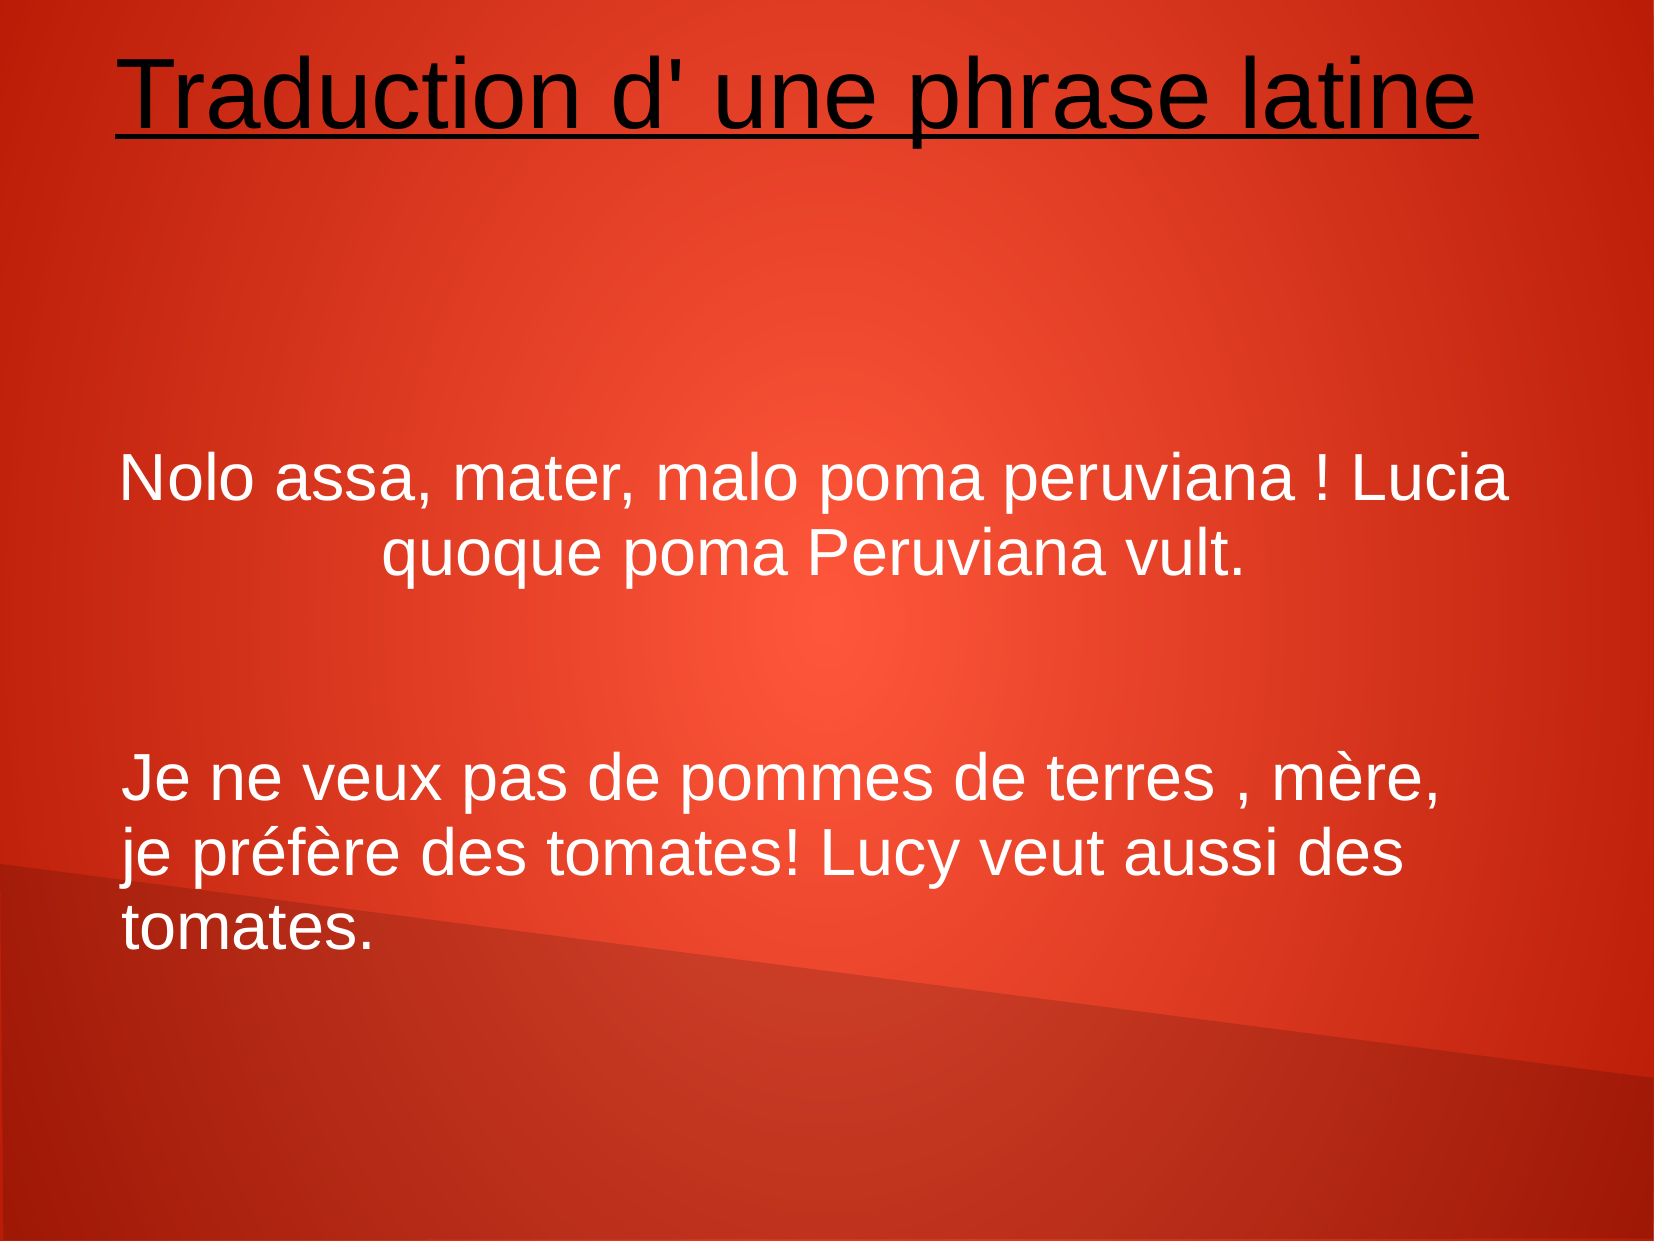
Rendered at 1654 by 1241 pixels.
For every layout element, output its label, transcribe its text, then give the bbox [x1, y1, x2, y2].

text_box Je ne veux pas de pommes de terres , mère, je préfère des tomates! Lucy veut aussi des tomates. [106, 732, 1477, 972]
text_box Nolo assa, mater, malo poma peruviana ! Lucia quoque poma Peruviana vult. [70, 35, 1560, 995]
text_box Traduction d' une phrase latine [0, 30, 1595, 157]
